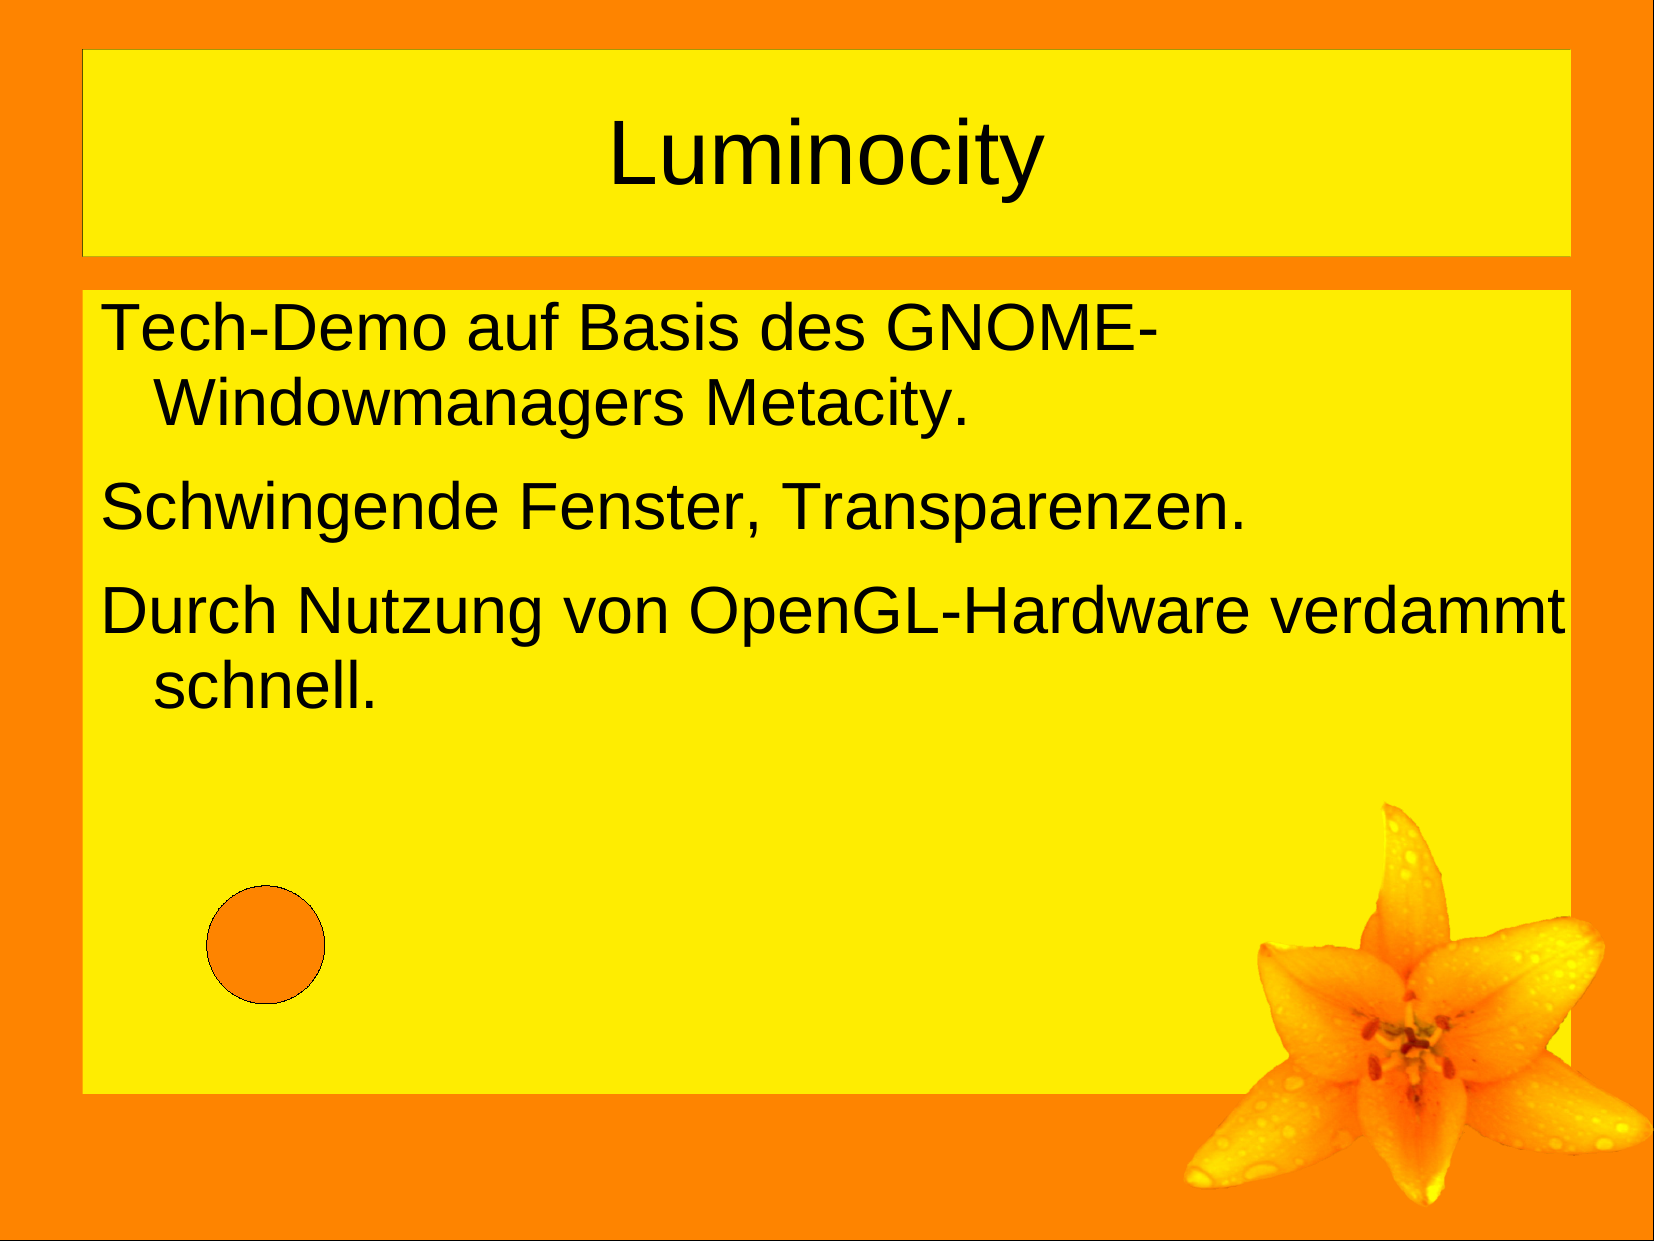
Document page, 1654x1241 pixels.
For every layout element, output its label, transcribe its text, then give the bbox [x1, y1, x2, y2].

list Tech-Demo auf Basis des GNOME-Windowmanagers Metacity. Schwingende Fenster, Transparenzen. Durch Nutzung von OpenGL-Hardware verdammt schnell. [82, 290, 1571, 1094]
text_box [206, 885, 325, 1004]
picture [1181, 767, 1654, 1241]
text_box [0, 0, 1654, 1241]
title Luminocity [82, 49, 1571, 257]
